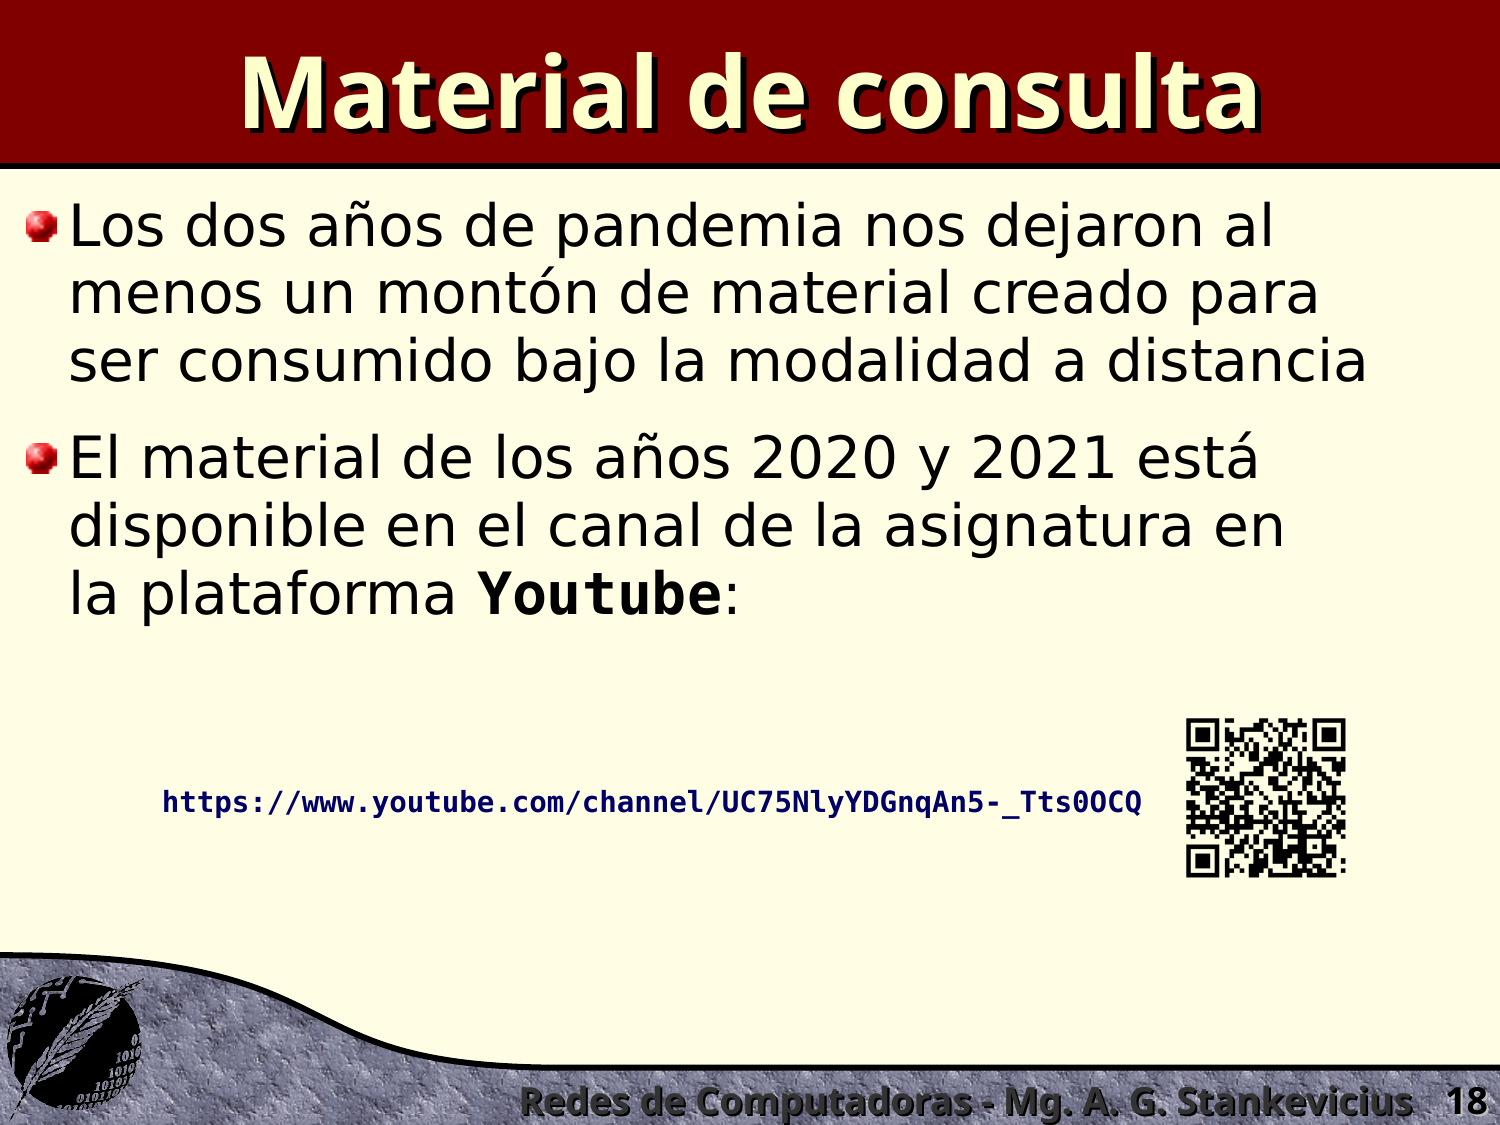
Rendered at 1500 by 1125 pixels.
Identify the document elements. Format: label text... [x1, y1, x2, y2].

picture [790, 1100, 795, 1110]
picture [1167, 699, 1366, 898]
picture [1047, 1100, 1054, 1110]
picture [0, 959, 1500, 1125]
title Material de consulta [15, 5, 1485, 160]
list Los dos años de pandemia nos dejaron al menos un montón de material creado para ser consumido bajo la modalidad a distancia El material de los años 2020 y 2021 está disponible en el canal de la asignatura en la plataforma Youtube: https://www.youtube.com/channel/UC75NlyYDGnqAn5-_Tts0OCQ [11, 192, 1486, 845]
